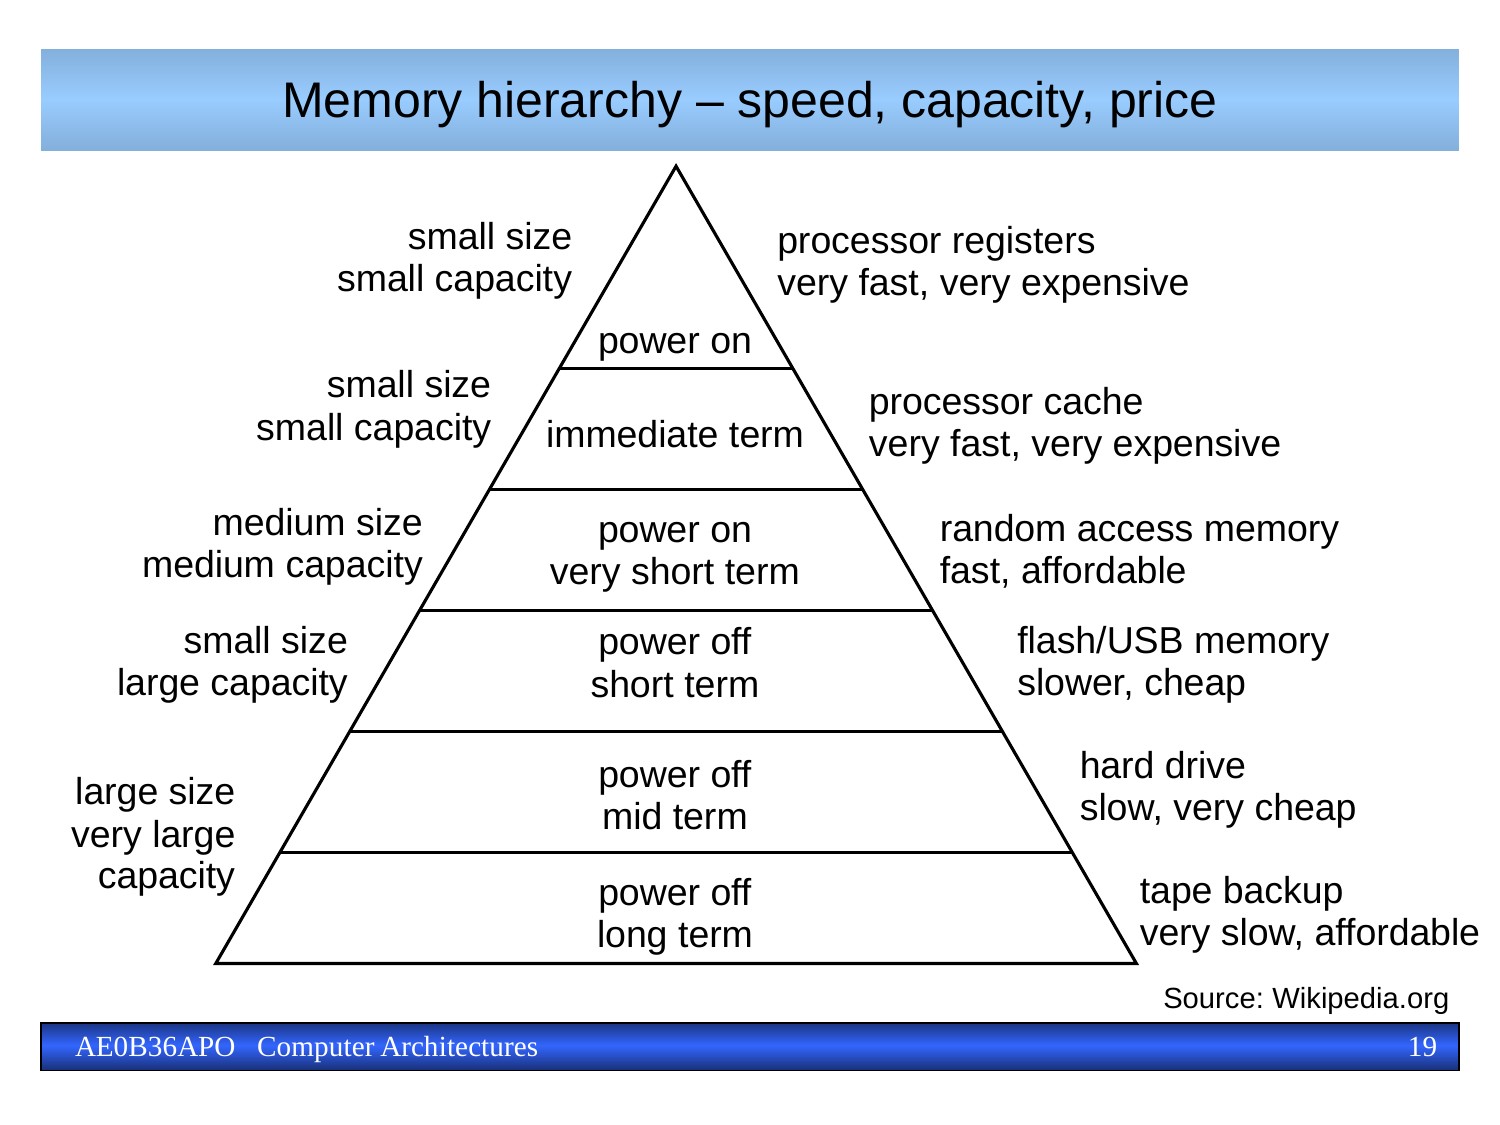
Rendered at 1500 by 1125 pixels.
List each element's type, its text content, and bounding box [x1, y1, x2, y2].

text_box medium size medium capacity [112, 493, 438, 593]
text_box power off short term [512, 613, 838, 713]
text_box processor registers very fast, very expensive [762, 212, 1213, 312]
text_box large size very large capacity [49, 763, 250, 963]
title Memory hierarchy – speed, capacity, price [41, 49, 1459, 151]
text_box tape backup very slow, affordable [1125, 862, 1500, 962]
text_box power off mid term [512, 746, 838, 846]
text_box processor cache very fast, very expensive [854, 373, 1344, 472]
text_box small size small capacity [311, 207, 587, 307]
text_box immediate term [512, 405, 838, 463]
text_box small size small capacity [230, 356, 506, 456]
text_box hard drive slow, very cheap [1065, 737, 1388, 837]
text_box power on very short term [512, 501, 838, 601]
text_box small size large capacity [75, 612, 363, 712]
text_box Source: Wikipedia.org [1147, 972, 1500, 1048]
text_box random access memory fast, affordable [924, 499, 1415, 599]
text_box flash/USB memory slower, cheap [1002, 612, 1363, 713]
text_box power on [572, 312, 778, 370]
text_box power off long term [512, 863, 838, 963]
